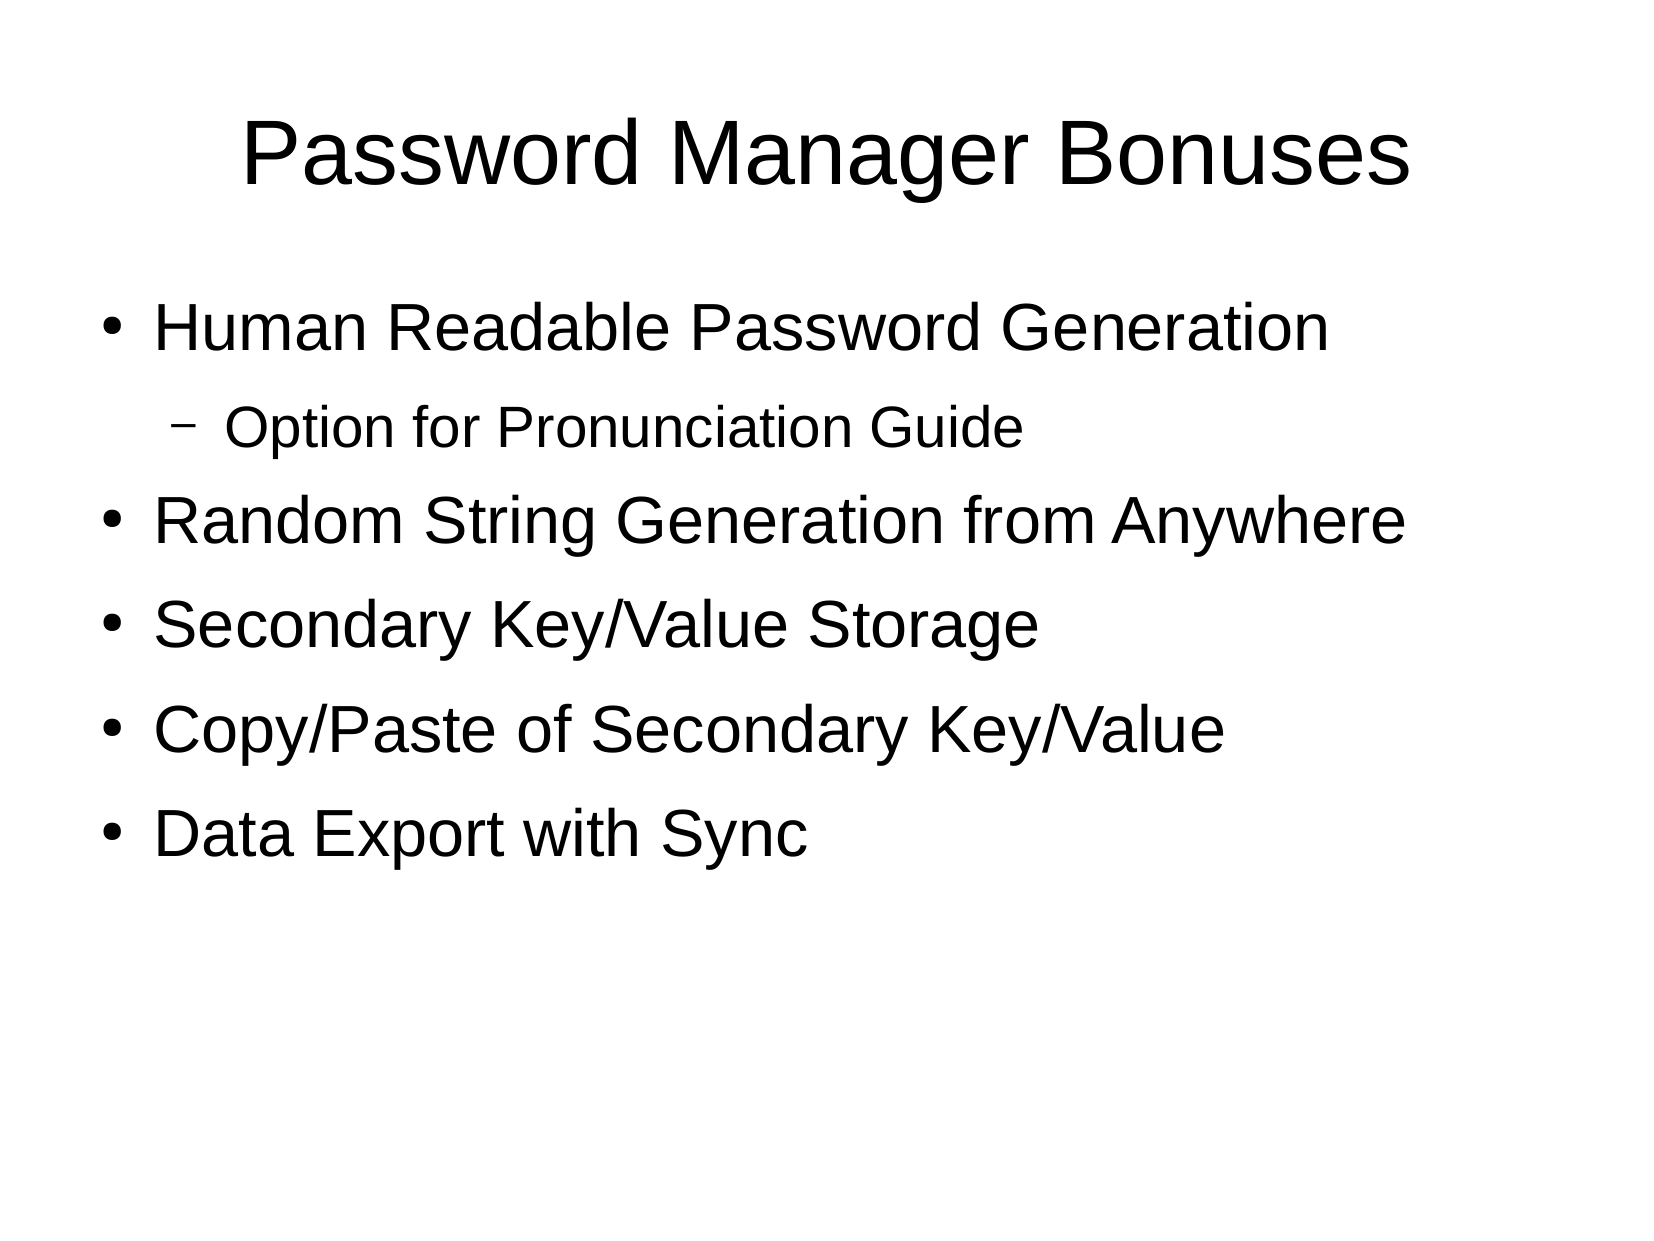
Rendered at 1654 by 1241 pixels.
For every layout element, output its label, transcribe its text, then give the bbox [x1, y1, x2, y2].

title Password Manager Bonuses [82, 49, 1571, 257]
list Human Readable Password Generation Option for Pronunciation Guide Random String Generation from Anywhere Secondary Key/Value Storage Copy/Paste of Secondary Key/Value Data Export with Sync [82, 290, 1538, 1010]
